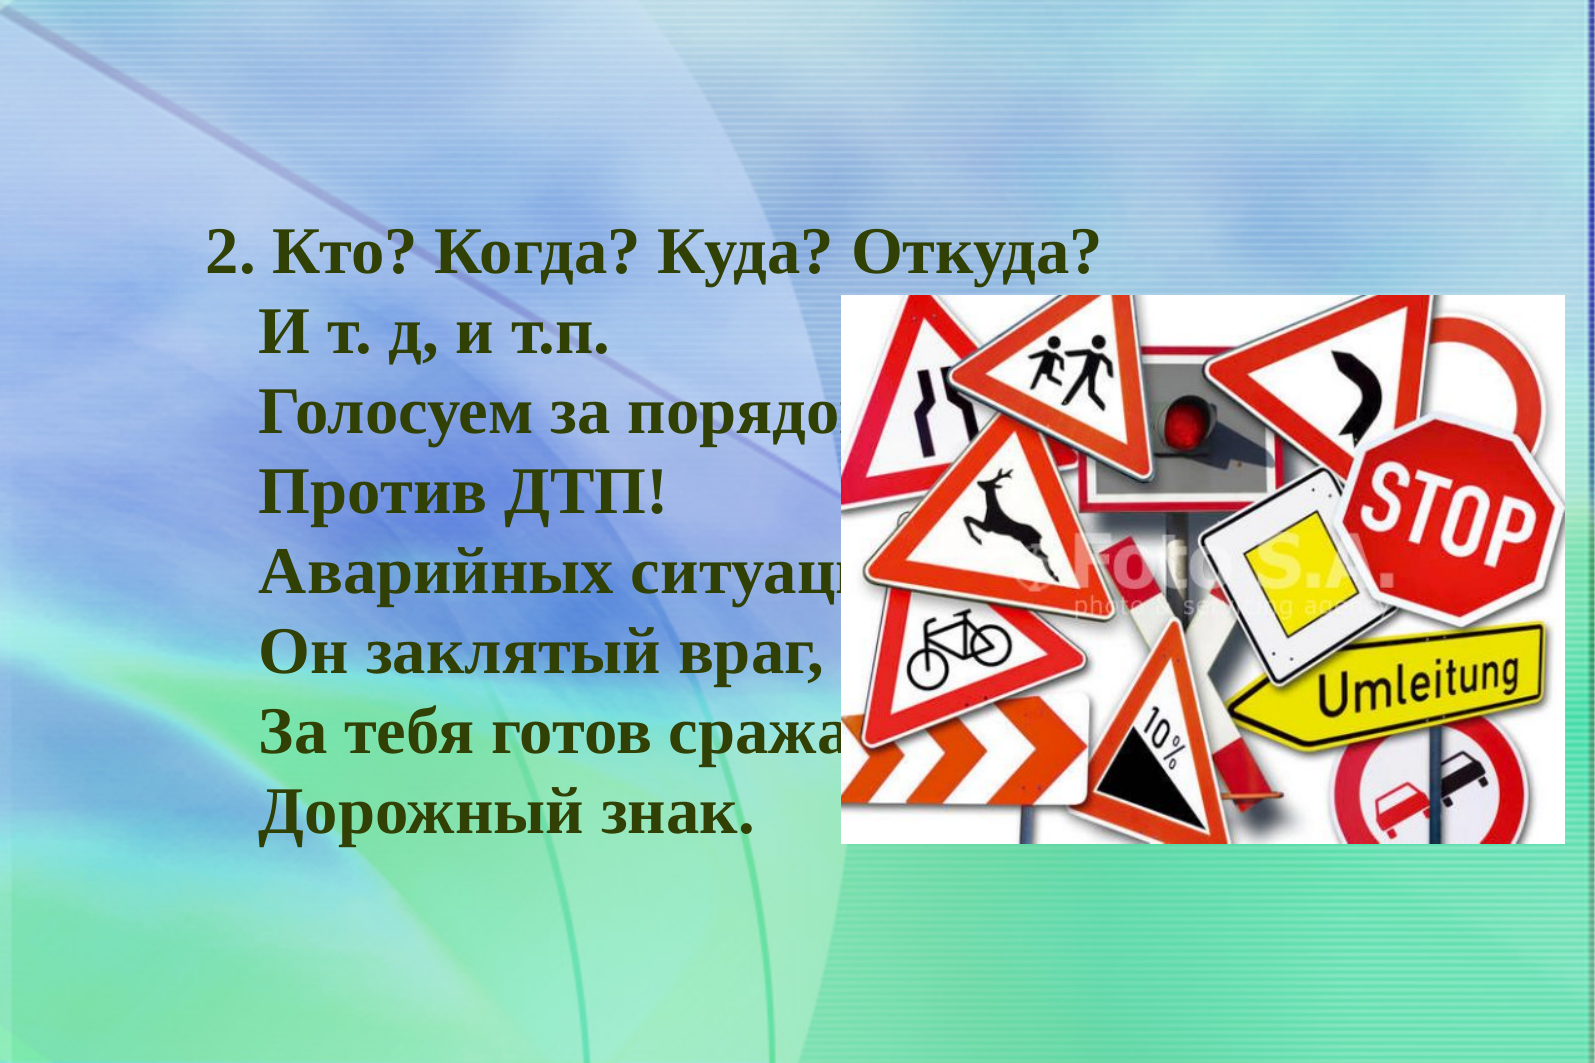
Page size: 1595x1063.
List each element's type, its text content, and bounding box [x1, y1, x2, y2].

list 2. Кто? Когда? Куда? Откуда? И т. д, и т.п. Голосуем за порядок, Против ДТП! Аварийных ситуаций Он заклятый враг, За тебя готов сражаться Дорожный знак. [117, 206, 1479, 951]
picture [841, 295, 1565, 844]
